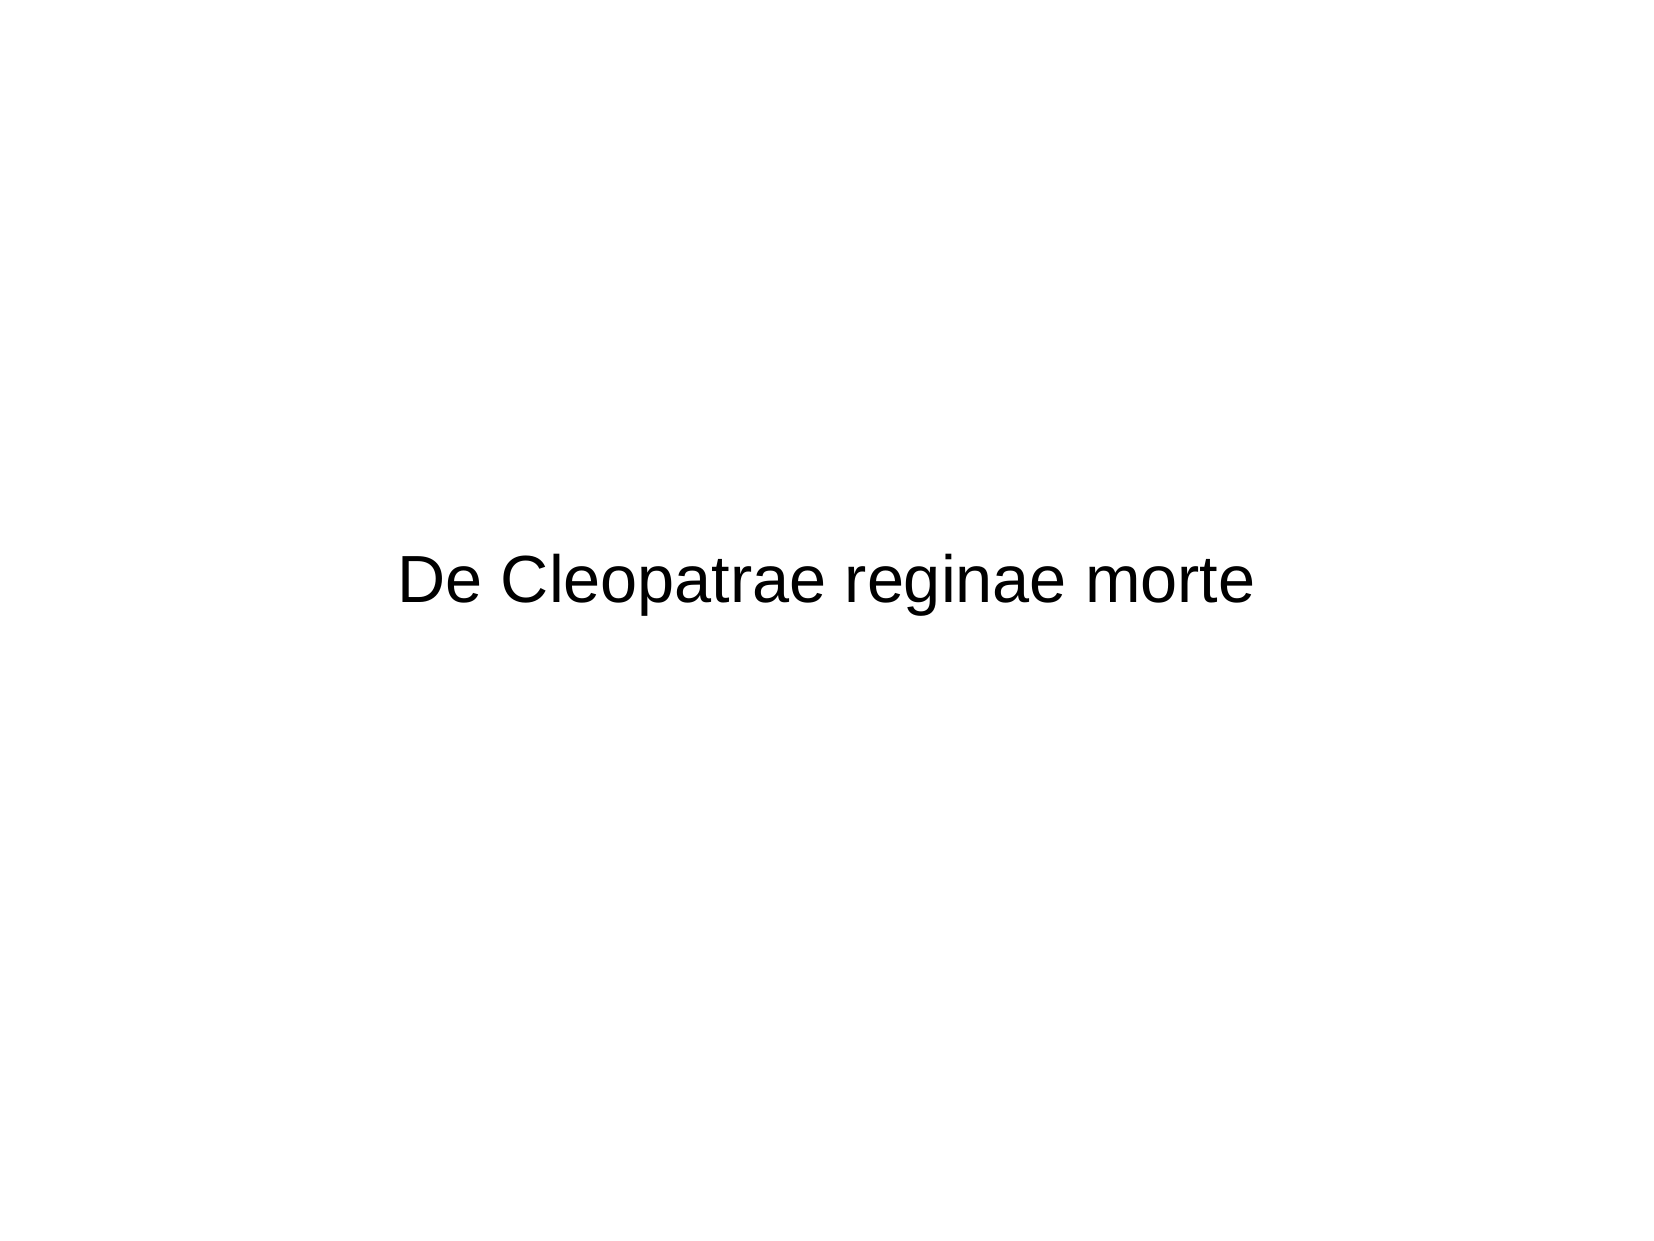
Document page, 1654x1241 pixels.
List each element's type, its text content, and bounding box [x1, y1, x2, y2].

subtitle De Cleopatrae reginae morte [82, 49, 1571, 1109]
